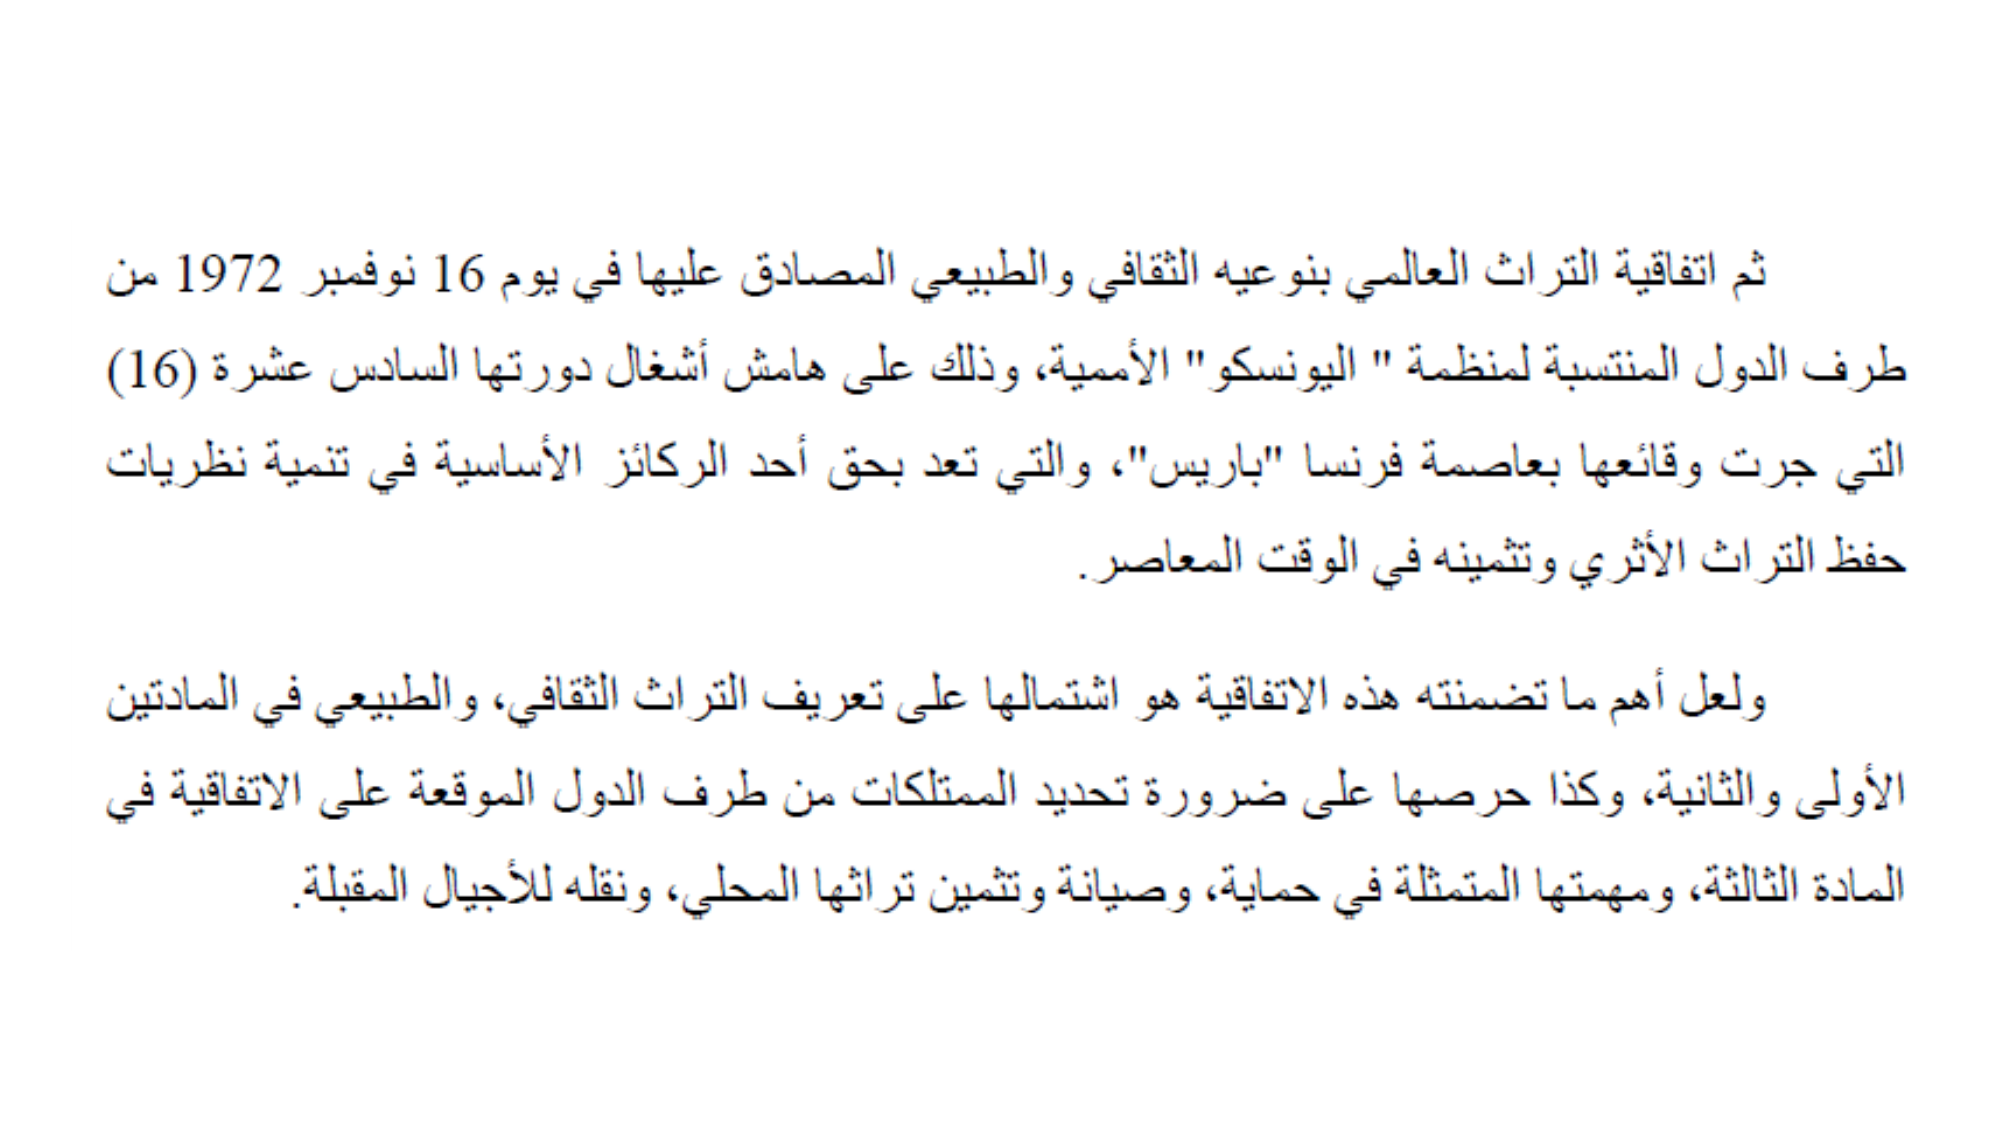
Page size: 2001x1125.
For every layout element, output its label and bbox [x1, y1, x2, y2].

picture [70, 220, 1930, 951]
